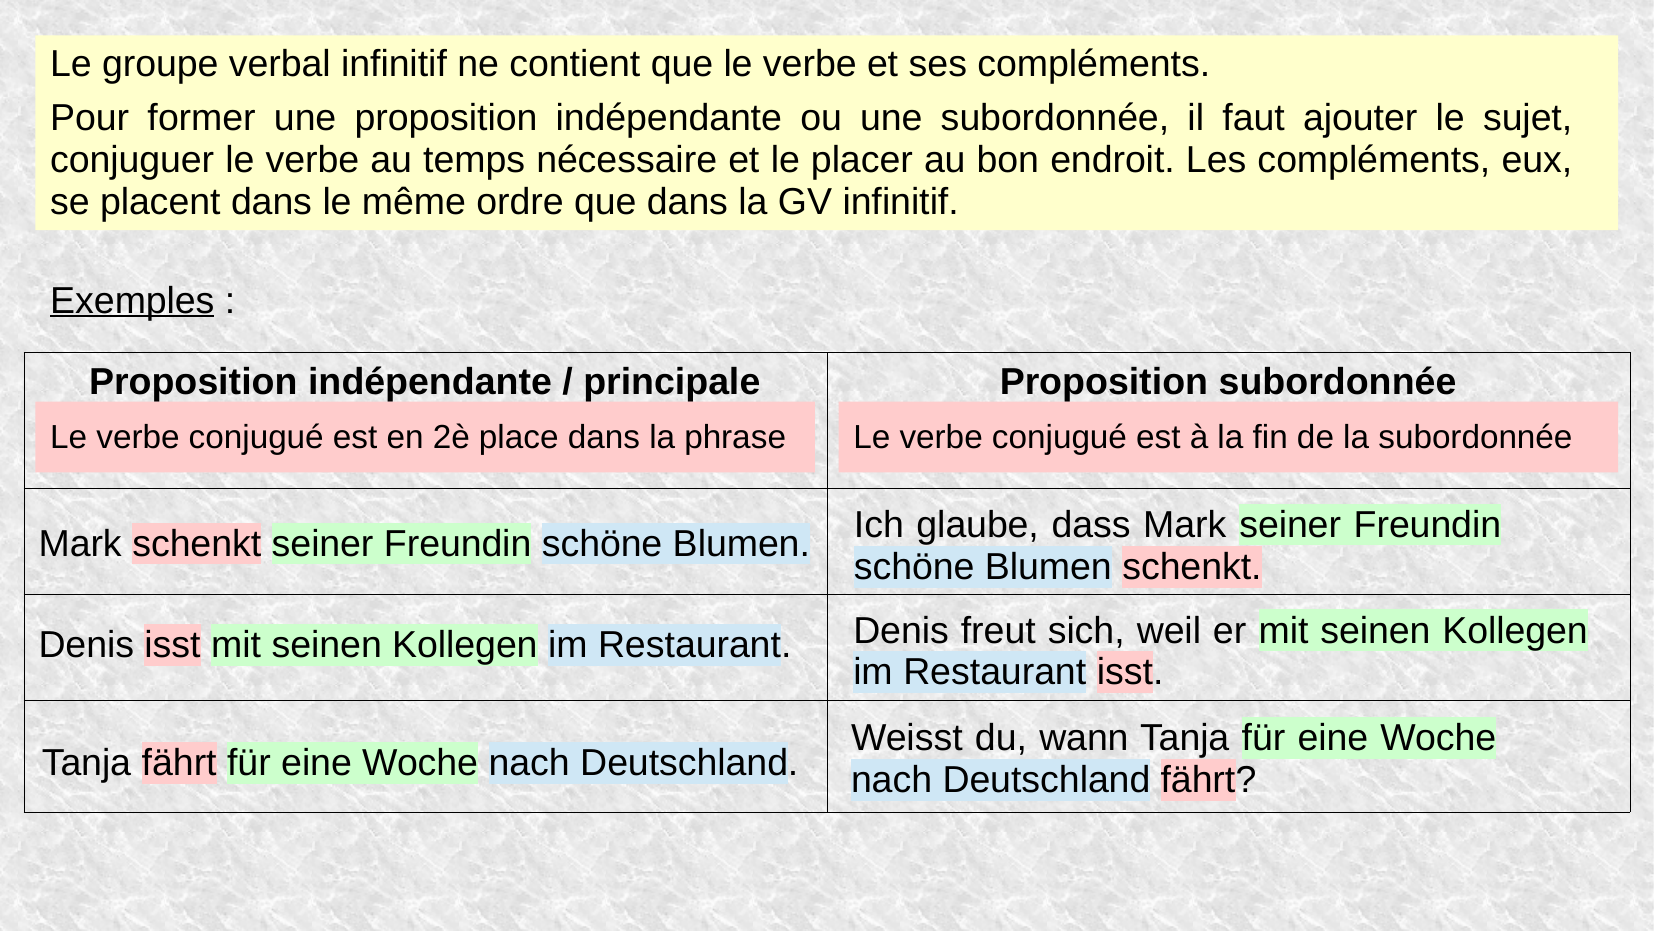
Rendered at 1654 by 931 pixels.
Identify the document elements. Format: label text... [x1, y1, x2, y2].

table_cell [828, 489, 1630, 594]
text_box Exemples : [35, 271, 251, 329]
table_cell [25, 489, 827, 594]
table_header Proposition indépendante / principale [25, 353, 827, 488]
table_cell [828, 595, 1630, 700]
text_box Le groupe verbal infinitif ne contient que le verbe et ses compléments. Pour former une proposition indépendante ou une subordonnée, il faut ajouter le sujet, conjuguer le verbe au temps nécessaire et le placer au bon endroit. Les compléments, eux, se placent dans le même ordre que dans la GV infinitif. [35, 35, 1619, 231]
text_box Le verbe conjugué est en 2è place dans la phrase [35, 401, 815, 473]
table_cell [828, 701, 1630, 812]
text_box Tanja fährt für eine Woche nach Deutschland. [27, 734, 814, 792]
text_box Mark schenkt seiner Freundin schöne Blumen. [23, 515, 826, 572]
table_header Proposition subordonnée [828, 353, 1630, 488]
text_box Denis isst mit seinen Kollegen im Restaurant. [23, 616, 807, 674]
text_box Le verbe conjugué est à la fin de la subordonnée [838, 401, 1619, 473]
text_box Weisst du, wann Tanja für eine Woche nach Deutschland fährt? [836, 709, 1622, 809]
picture [0, 0, 1654, 931]
text_box Ich glaube, dass Mark seiner Freundin schöne Blumen schenkt. [839, 496, 1629, 595]
table_cell [25, 595, 827, 700]
table_cell [25, 701, 827, 812]
text_box Denis freut sich, weil er mit seinen Kollegen im Restaurant isst. [838, 601, 1622, 701]
